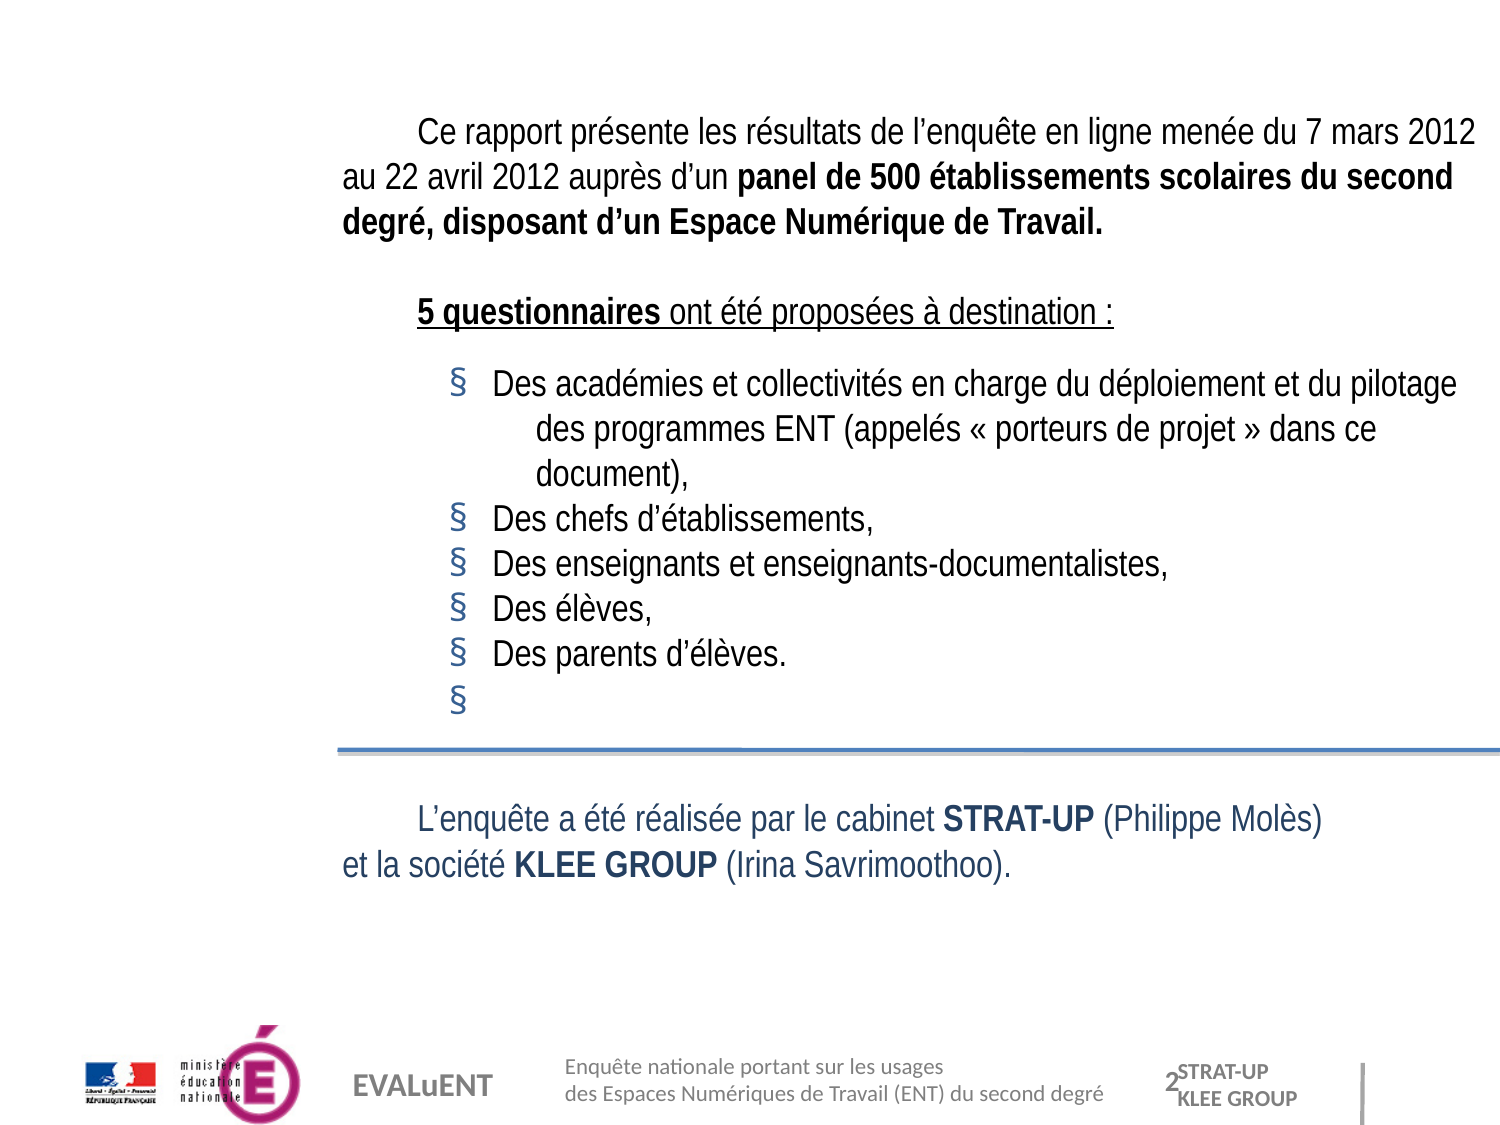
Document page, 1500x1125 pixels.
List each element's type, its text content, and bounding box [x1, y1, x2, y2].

text_box [1074, 1050, 1426, 1110]
text_box Ce rapport présente les résultats de l’enquête en ligne menée du 7 mars 2012 au 22 avril 2012 auprès d’un panel de 500 établissements scolaires du second degré, disposant d’un Espace Numérique de Travail. 5 questionnaires ont été proposées à destination : Des académies et collectivités en charge du déploiement et du pilotage des programmes ENT (appelés « porteurs de projet » dans ce document), Des chefs d’établissements, Des enseignants et enseignants-documentalistes, Des élèves, Des parents d’élèves. L’enquête a été réalisée par le cabinet STRAT-UP (Philippe Molès) et la société KLEE GROUP (Irina Savrimoothoo). [284, 100, 1500, 613]
